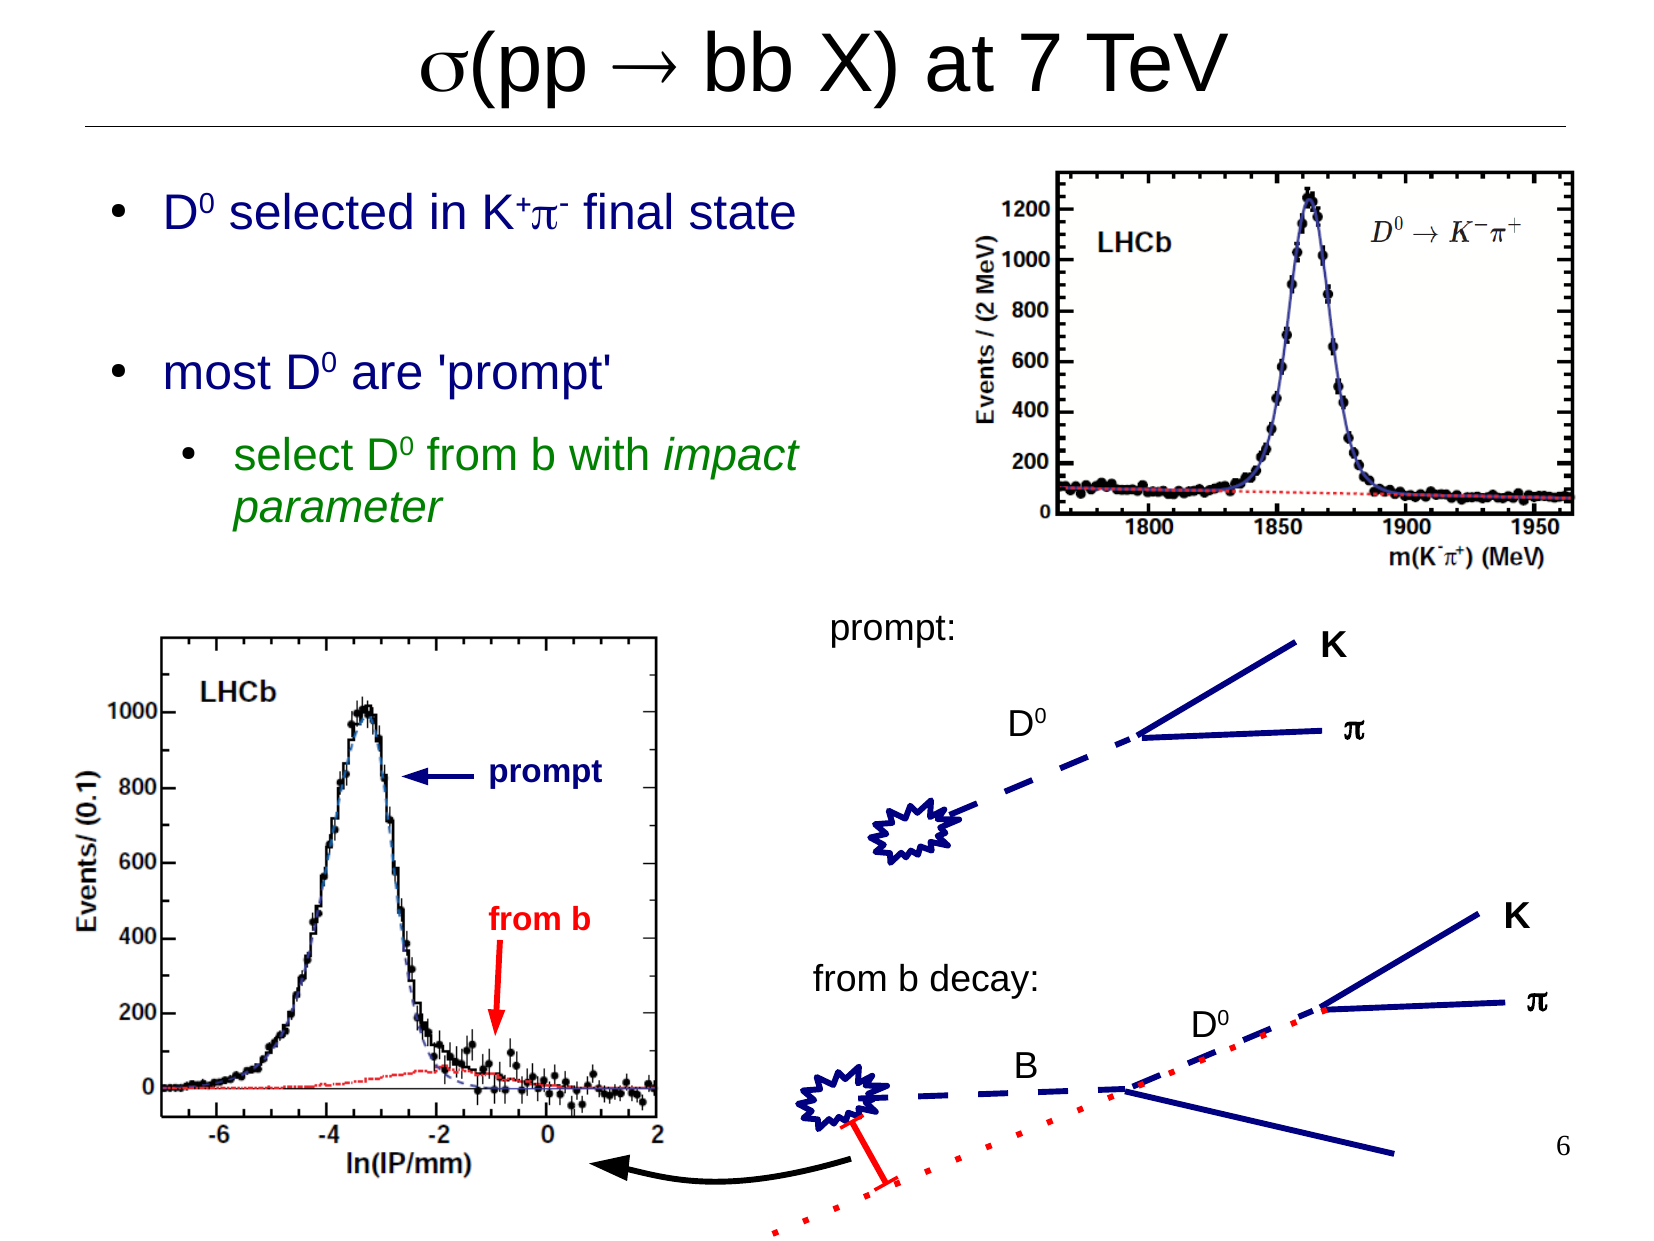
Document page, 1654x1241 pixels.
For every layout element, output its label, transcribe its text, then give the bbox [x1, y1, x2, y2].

picture [70, 630, 672, 1189]
text_box D0 [1175, 995, 1245, 1053]
text_box K [1488, 887, 1546, 945]
text_box prompt: [814, 599, 972, 657]
picture [956, 157, 1596, 578]
text_box K [1305, 615, 1363, 673]
list D0 selected in K+p- final state [91, 184, 895, 250]
title s(pp ® bb X) at 7 TeV [79, 5, 1568, 121]
text_box from b decay: [798, 949, 1055, 1007]
list most D0 are 'prompt' select D0 from b with impact parameter [91, 344, 895, 532]
text_box B [998, 1037, 1054, 1095]
text_box prompt from b [473, 745, 618, 946]
text_box p [1329, 705, 1383, 770]
text_box D0 [992, 694, 1062, 752]
text_box p [1512, 977, 1566, 1042]
